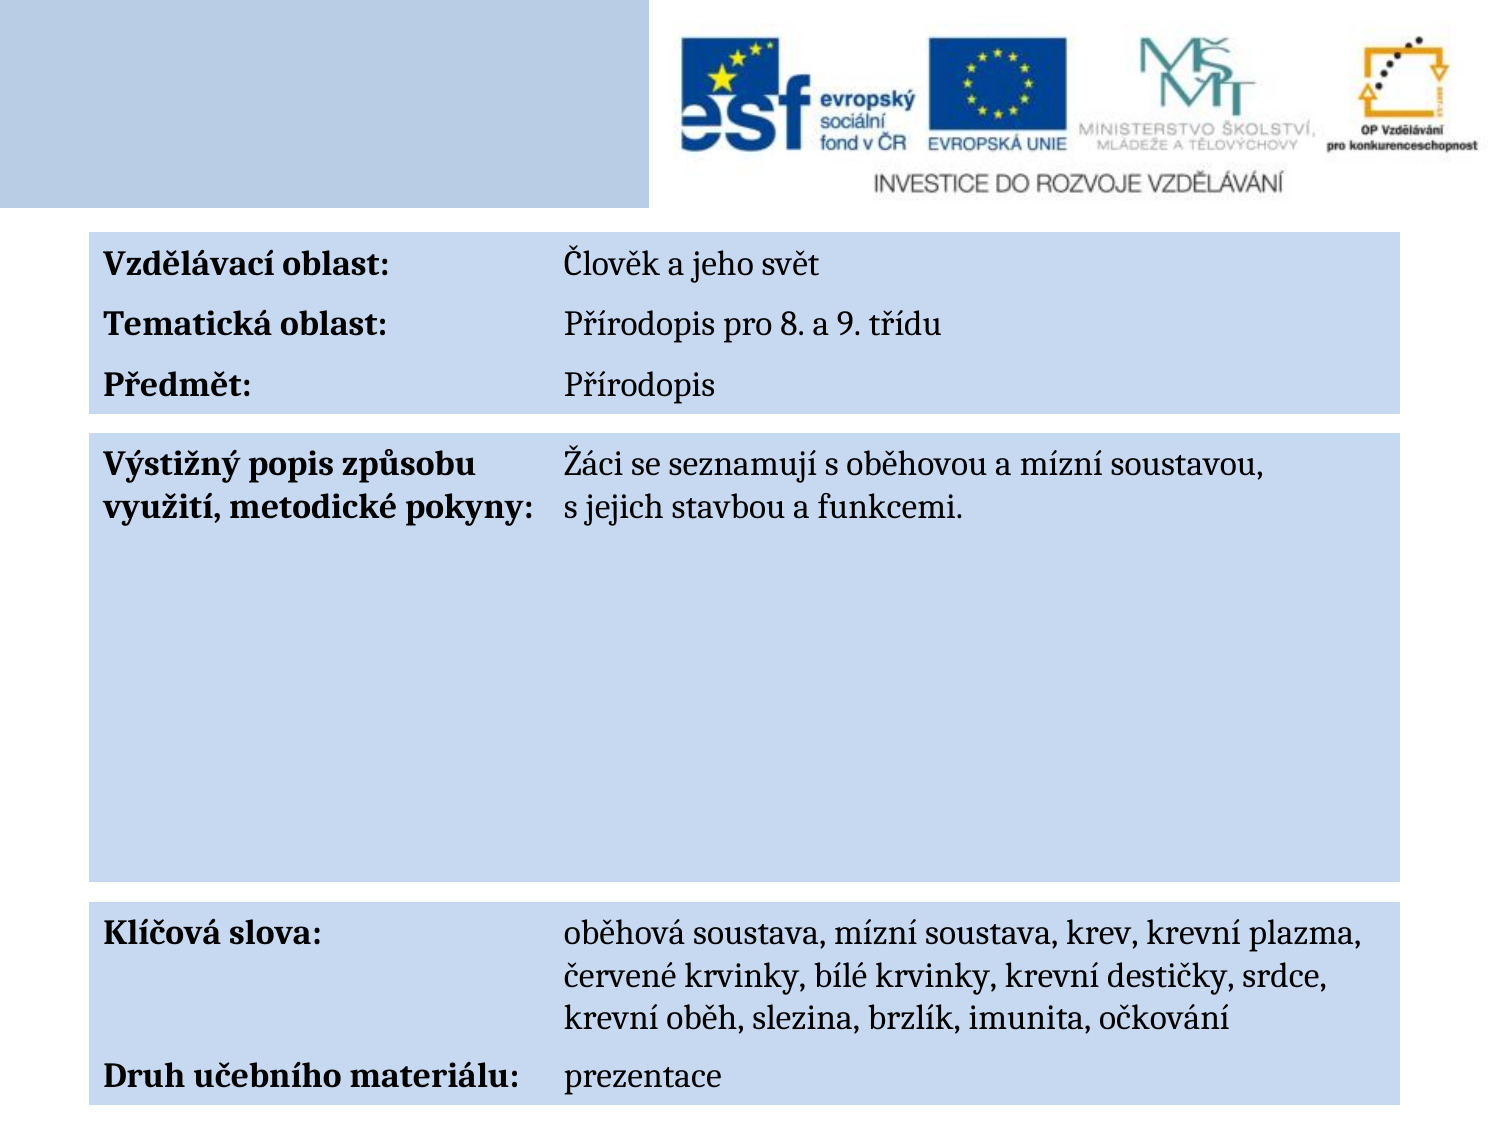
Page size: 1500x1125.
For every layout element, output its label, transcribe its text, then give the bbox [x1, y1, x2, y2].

table_cell Tematická oblast: [89, 293, 549, 353]
table_header Člověk a jeho svět [549, 232, 1400, 293]
table_header Výstižný popis způsobu využití, metodické pokyny: [89, 433, 549, 882]
table_cell Přírodopis pro 8. a 9. třídu [549, 293, 1400, 353]
table_cell Přírodopis [549, 353, 1400, 414]
table_cell prezentace [549, 1045, 1400, 1105]
text_box [0, 0, 649, 208]
table_header Klíčová slova: [89, 902, 549, 1045]
table_header Žáci se seznamují s oběhovou a mízní soustavou, s jejich stavbou a funkcemi. [549, 433, 1400, 882]
table_cell Předmět: [89, 353, 549, 414]
table_cell Druh učebního materiálu: [89, 1045, 549, 1105]
table_header oběhová soustava, mízní soustava, krev, krevní plazma, červené krvinky, bílé krvinky, krevní destičky, srdce, krevní oběh, slezina, brzlík, imunita, očkování [549, 902, 1400, 1045]
picture [649, 0, 1500, 218]
table_header Vzdělávací oblast: [89, 232, 549, 293]
